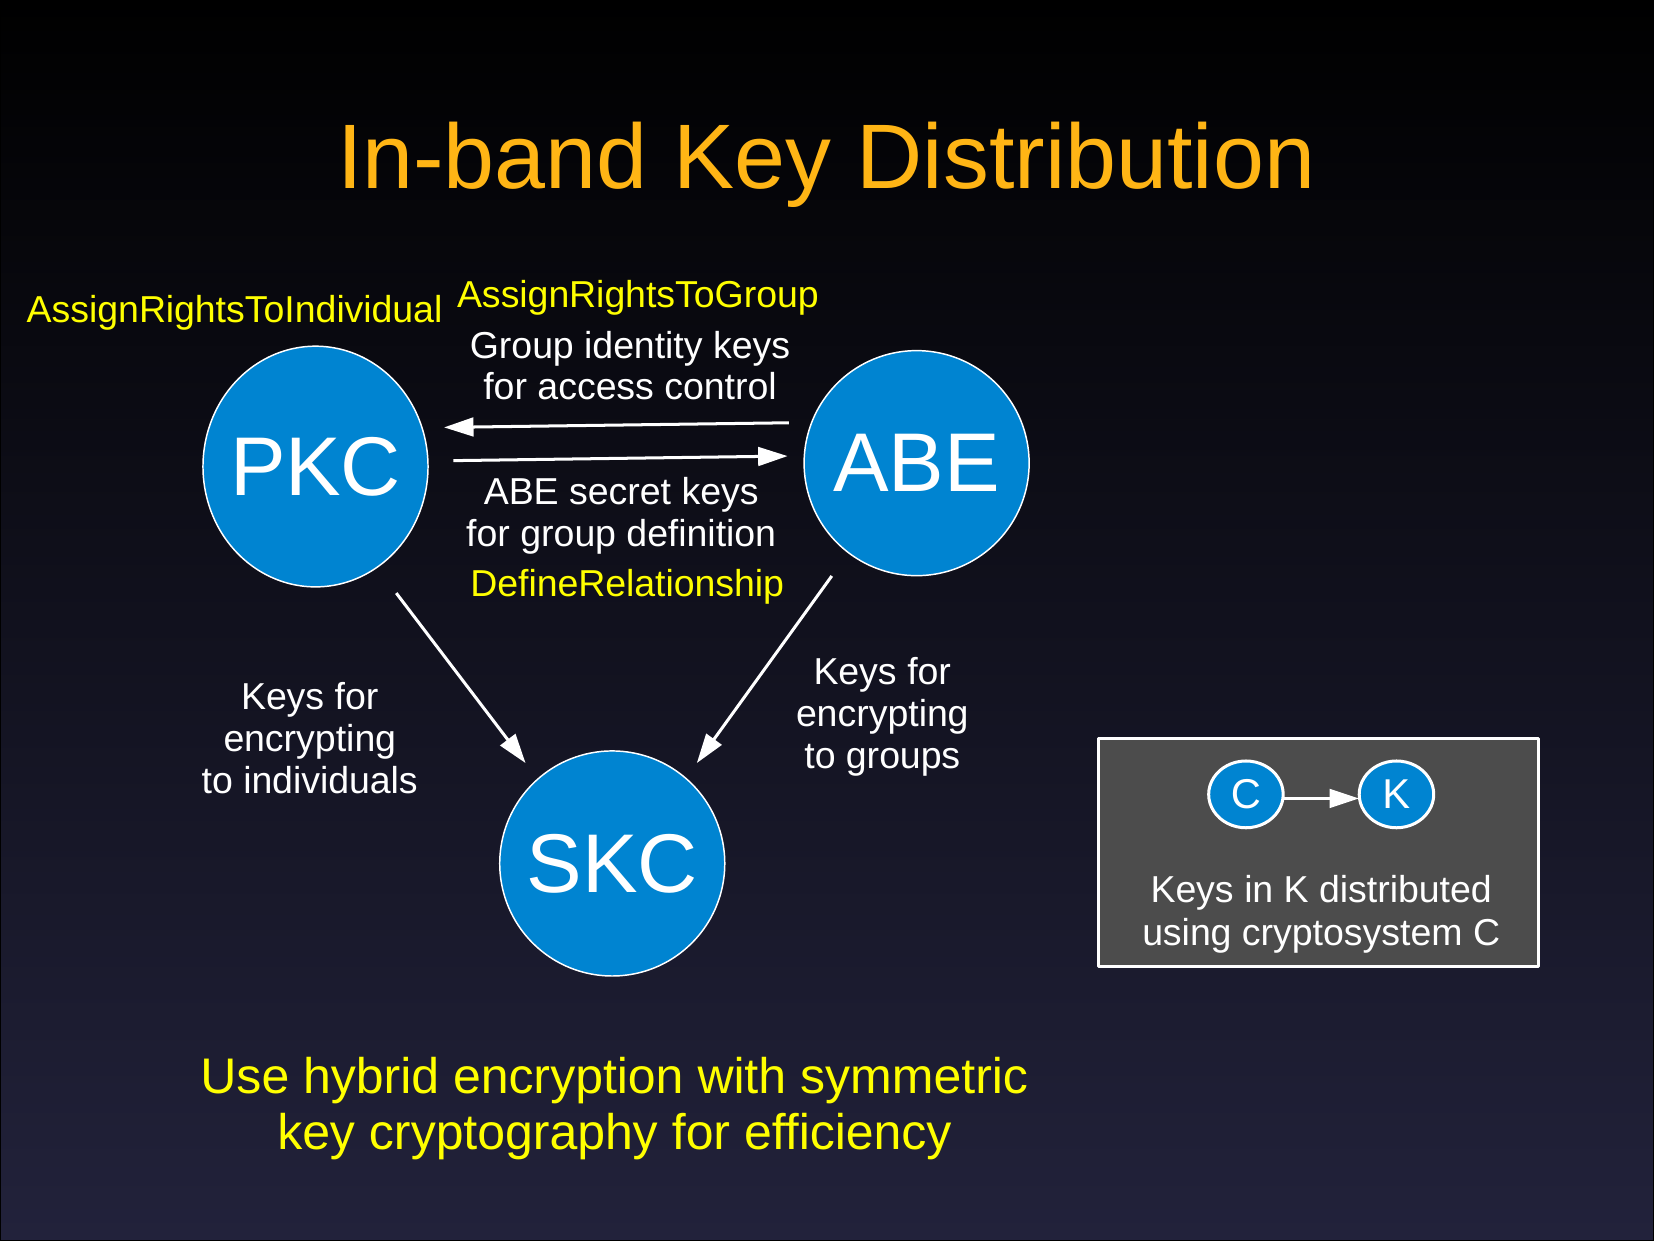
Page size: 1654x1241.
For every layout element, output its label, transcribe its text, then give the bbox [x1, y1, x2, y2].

text_box [1098, 949, 1539, 967]
text_box Group identity keys for access control [455, 323, 806, 416]
text_box AssignRightsToGroup [442, 265, 834, 323]
text_box Keys for encrypting to groups [781, 643, 984, 785]
text_box AssignRightsToIndividual [11, 280, 457, 338]
text_box C [1208, 760, 1284, 828]
title In-band Key Distribution [82, 53, 1571, 261]
text_box DefineRelationship [455, 554, 799, 612]
text_box PKC [202, 346, 429, 587]
text_box SKC [499, 750, 725, 977]
text_box Keys for encrypting to individuals [186, 667, 433, 809]
text_box ABE secret keys for group definition [451, 463, 791, 563]
text_box Keys in K distributed using cryptosystem C [1096, 873, 1547, 949]
text_box K [1359, 760, 1434, 828]
text_box [1098, 738, 1539, 873]
text_box Use hybrid encryption with symmetric key cryptography for efficiency [185, 1041, 1044, 1168]
text_box ABE [804, 350, 1030, 576]
